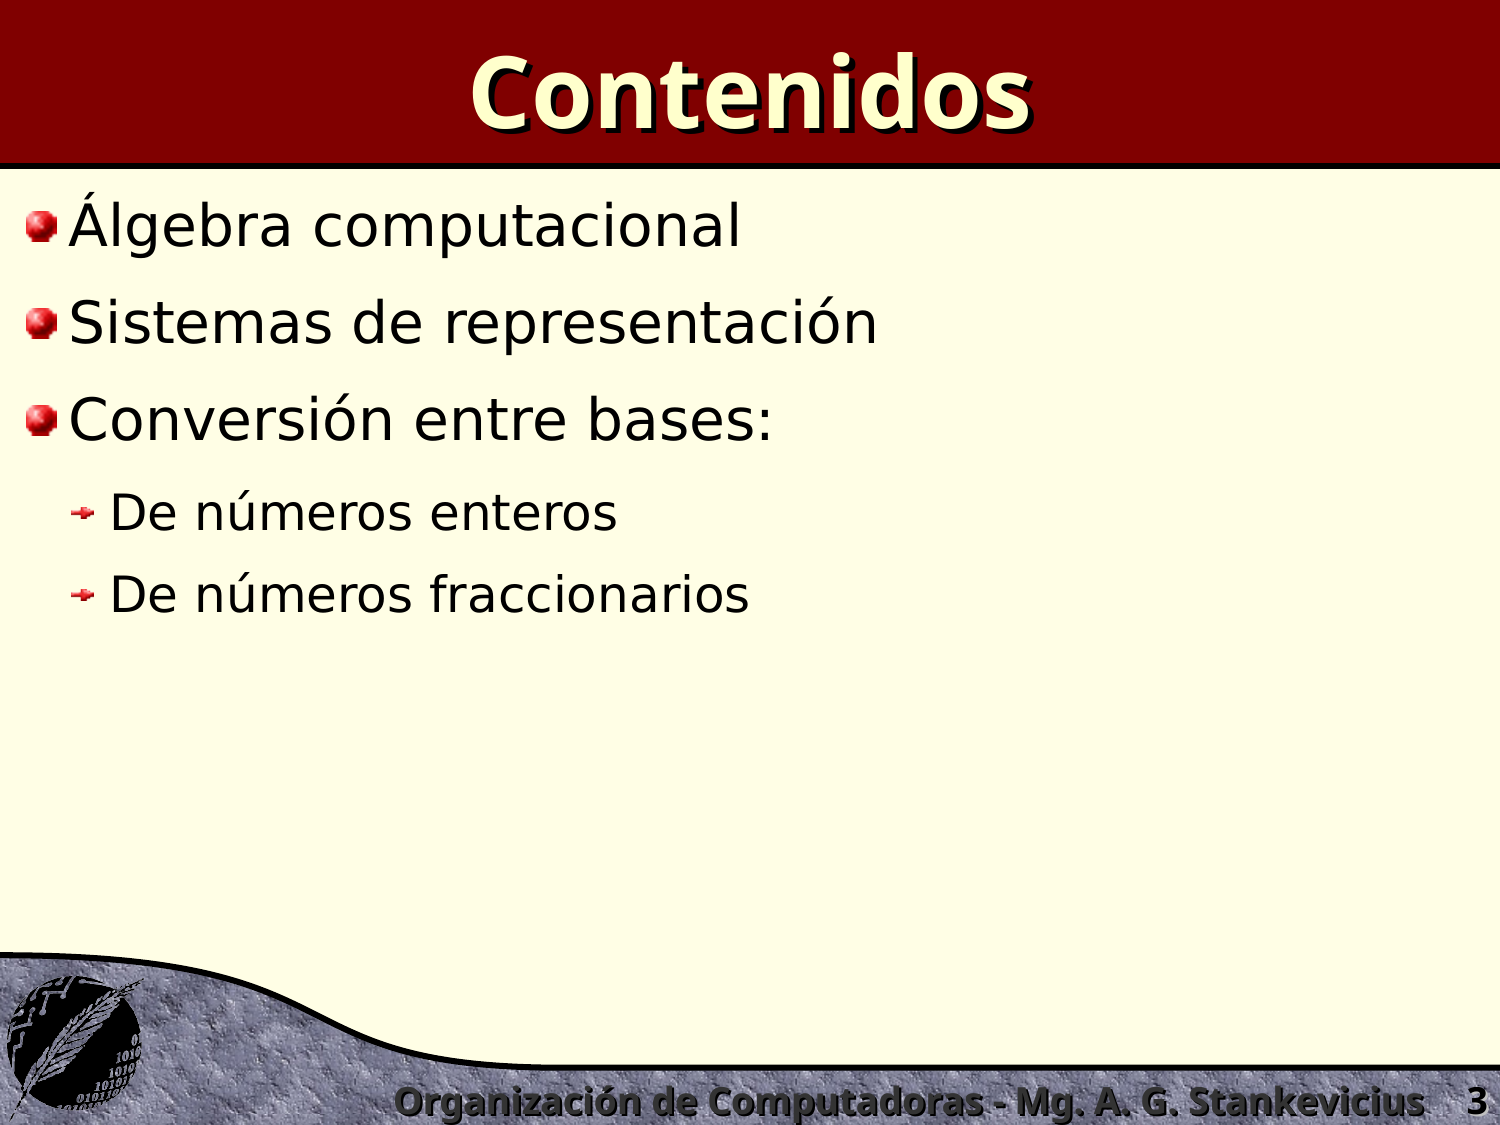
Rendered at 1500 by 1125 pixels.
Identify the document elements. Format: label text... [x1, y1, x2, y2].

picture [802, 1100, 806, 1110]
picture [1058, 1100, 1065, 1110]
picture [0, 959, 1500, 1125]
list Álgebra computacional Sistemas de representación Conversión entre bases: De números enteros De números fraccionarios [11, 192, 1486, 935]
picture [448, 1100, 455, 1110]
title Contenidos [15, 5, 1485, 160]
